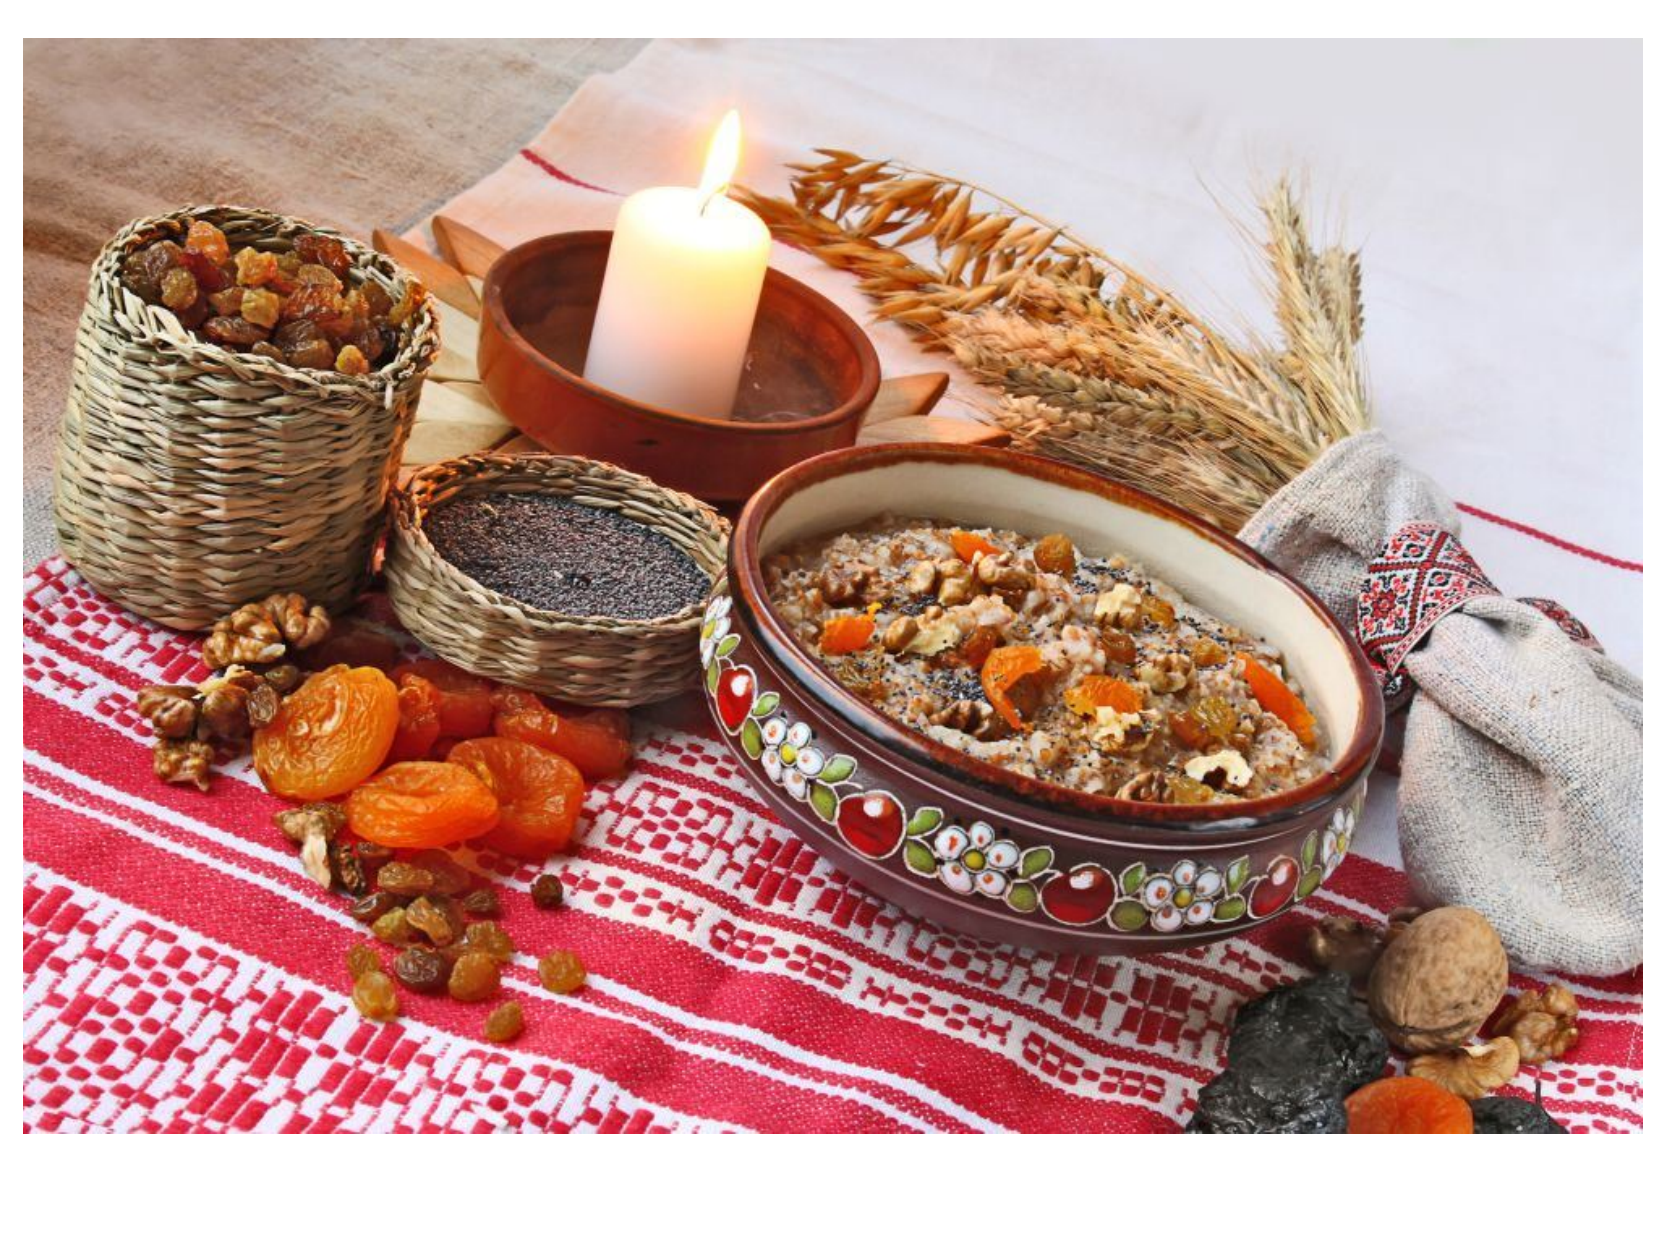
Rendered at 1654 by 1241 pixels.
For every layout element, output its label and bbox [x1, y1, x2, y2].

picture [23, 38, 1643, 1134]
